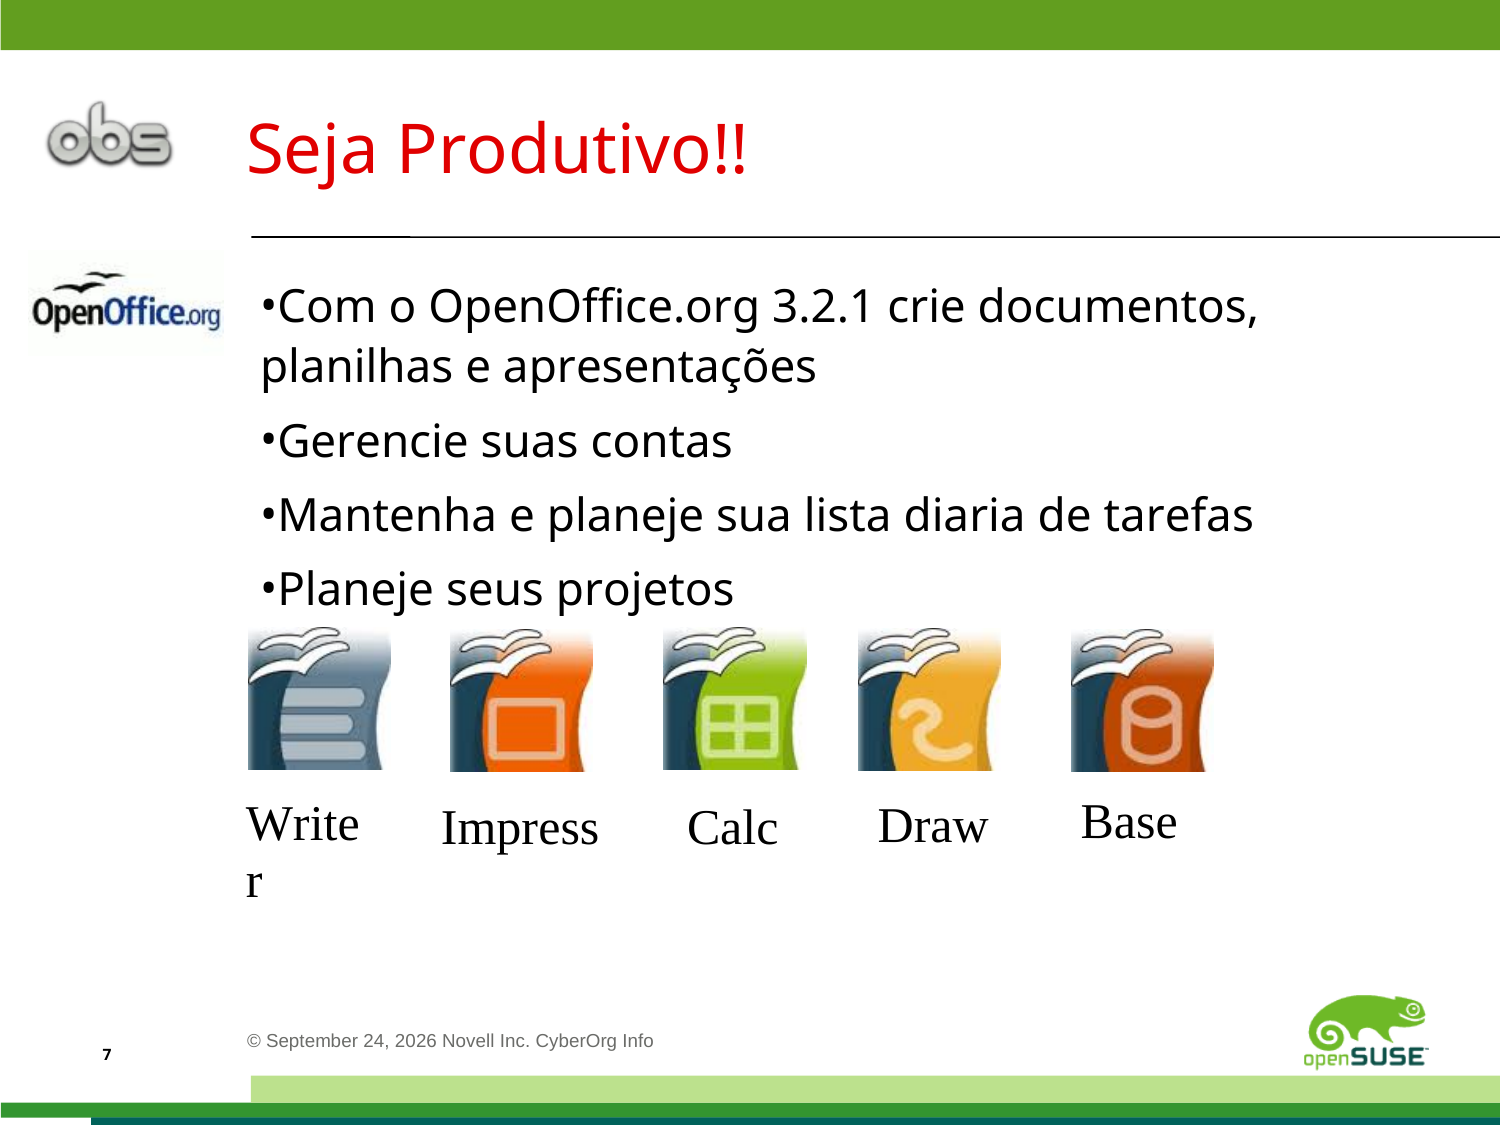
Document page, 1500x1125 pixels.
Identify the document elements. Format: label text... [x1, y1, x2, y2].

picture [28, 250, 224, 356]
picture [1304, 1026, 1429, 1071]
picture [858, 628, 1001, 771]
picture [663, 627, 807, 770]
picture [248, 627, 391, 770]
text_box Draw [877, 794, 989, 851]
text_box Writer [245, 792, 377, 849]
picture [32, 55, 189, 212]
picture [450, 629, 593, 772]
picture [1071, 629, 1214, 772]
text_box Base [1080, 791, 1179, 847]
text_box Impress [440, 797, 600, 858]
title Seja Produtivo!! [246, 60, 1409, 239]
text_box Calc [687, 797, 779, 853]
list Com o OpenOffice.org 3.2.1 crie documentos, planilhas e apresentações Gerencie suas contas Mantenha e planeje sua lista diaria de tarefas Planeje seus projetos [245, 267, 1458, 1026]
